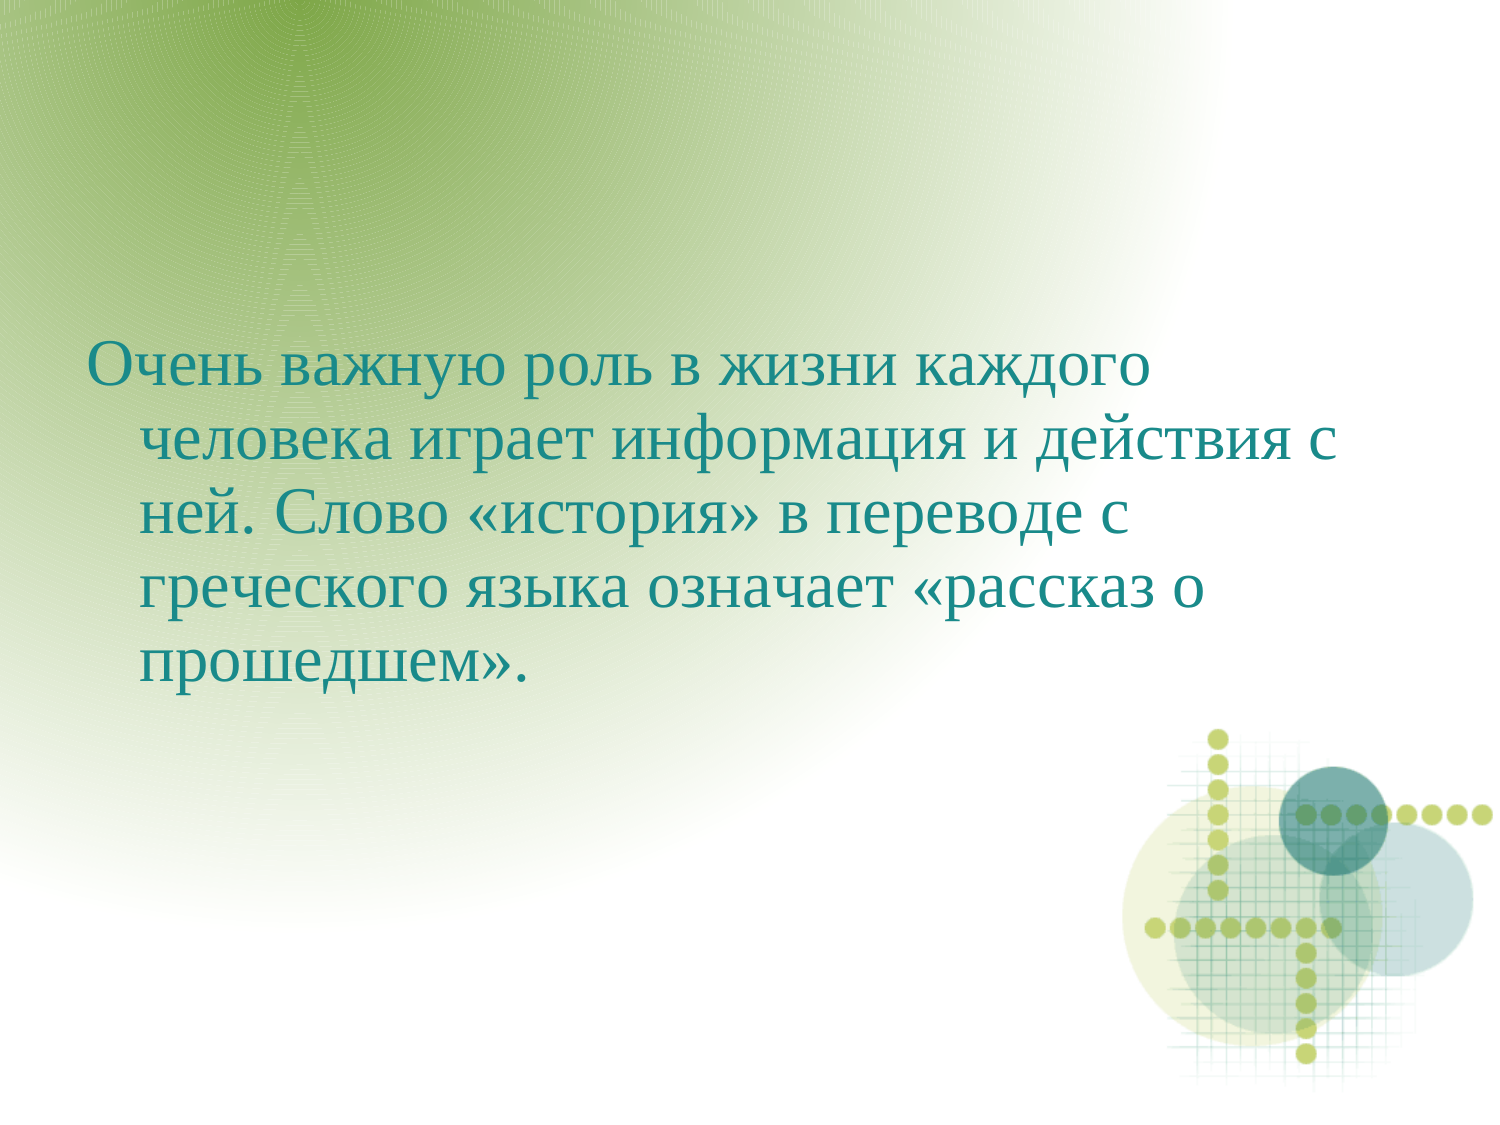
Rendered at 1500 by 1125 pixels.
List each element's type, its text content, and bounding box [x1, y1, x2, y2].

list Очень важную роль в жизни каждого человека играет информация и действия с ней. Слово «история» в переводе с греческого языка означает «рассказ о прошедшем». [53, 318, 1401, 994]
picture [1110, 718, 1500, 1098]
